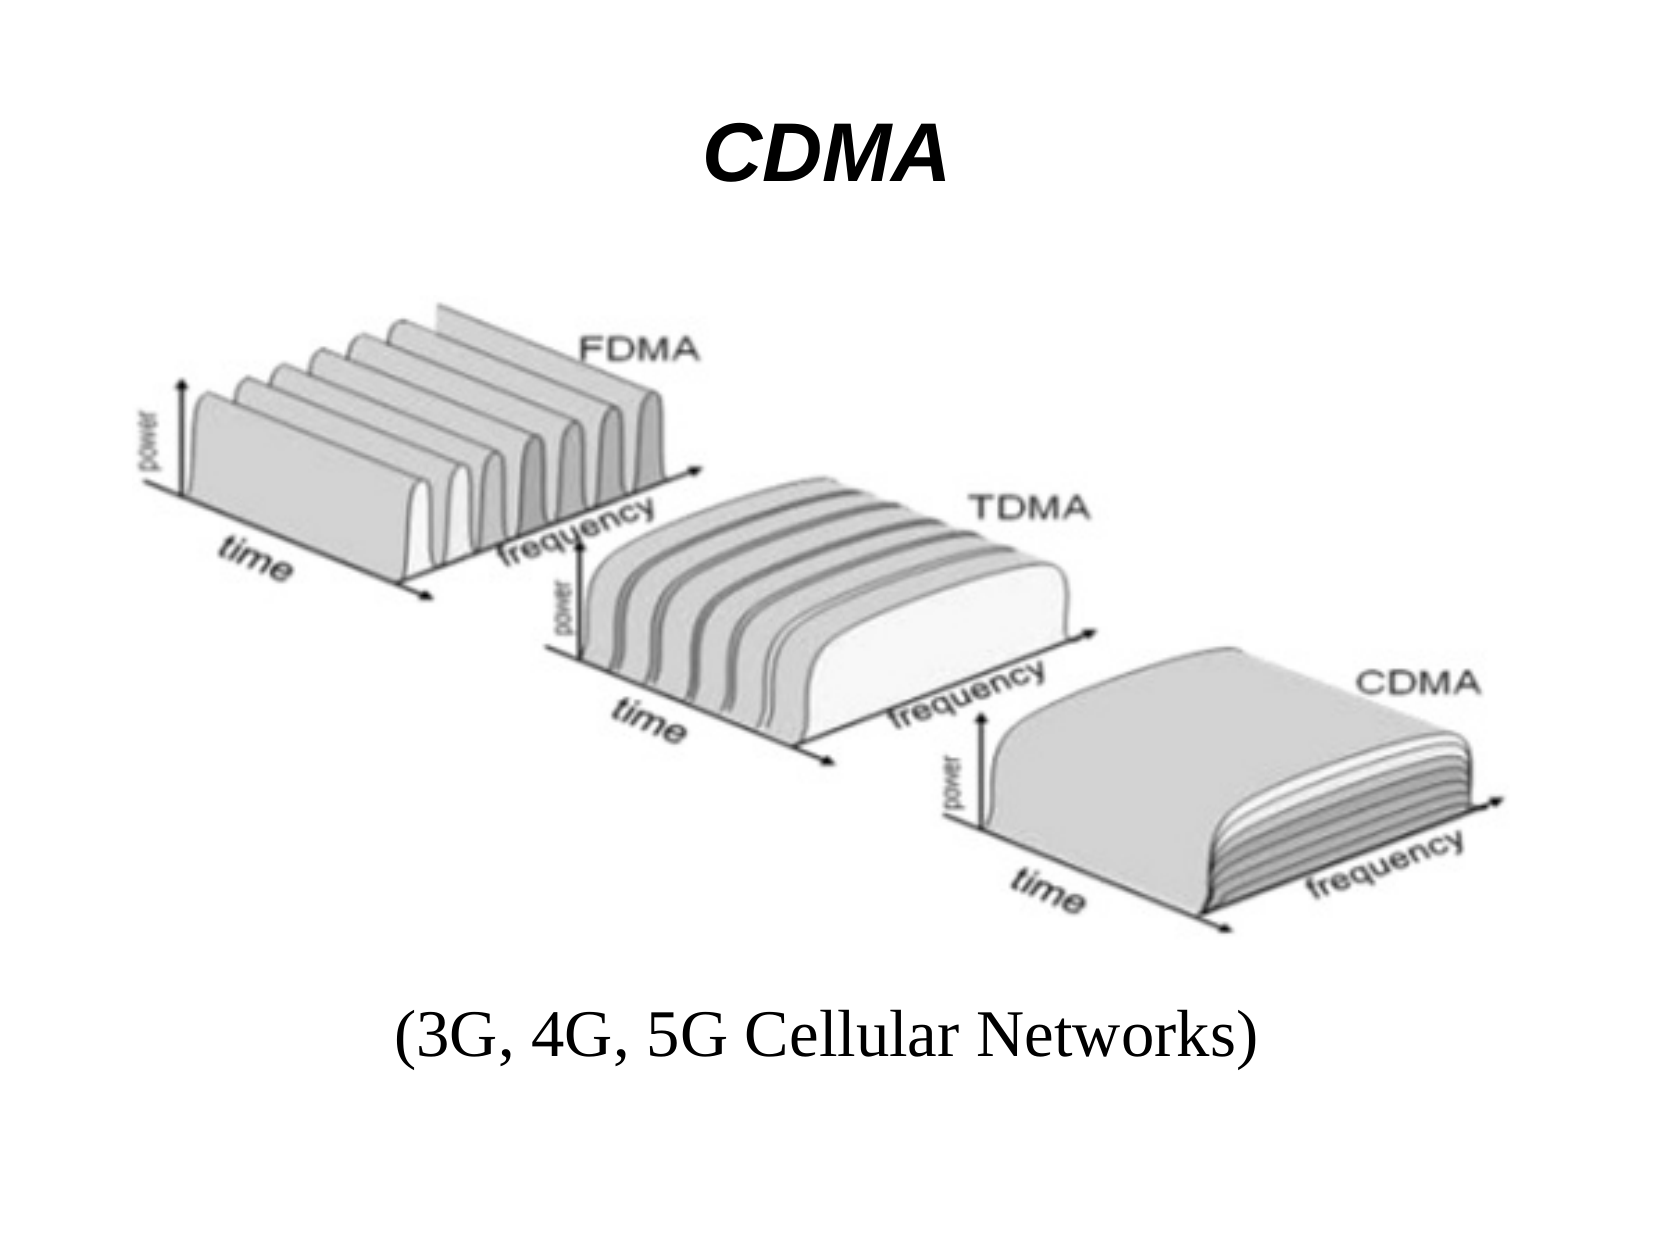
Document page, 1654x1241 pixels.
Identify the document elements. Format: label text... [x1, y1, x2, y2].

title CDMA [82, 49, 1571, 257]
picture [132, 295, 1521, 945]
text_box (3G, 4G, 5G Cellular Networks) [82, 915, 1571, 1152]
